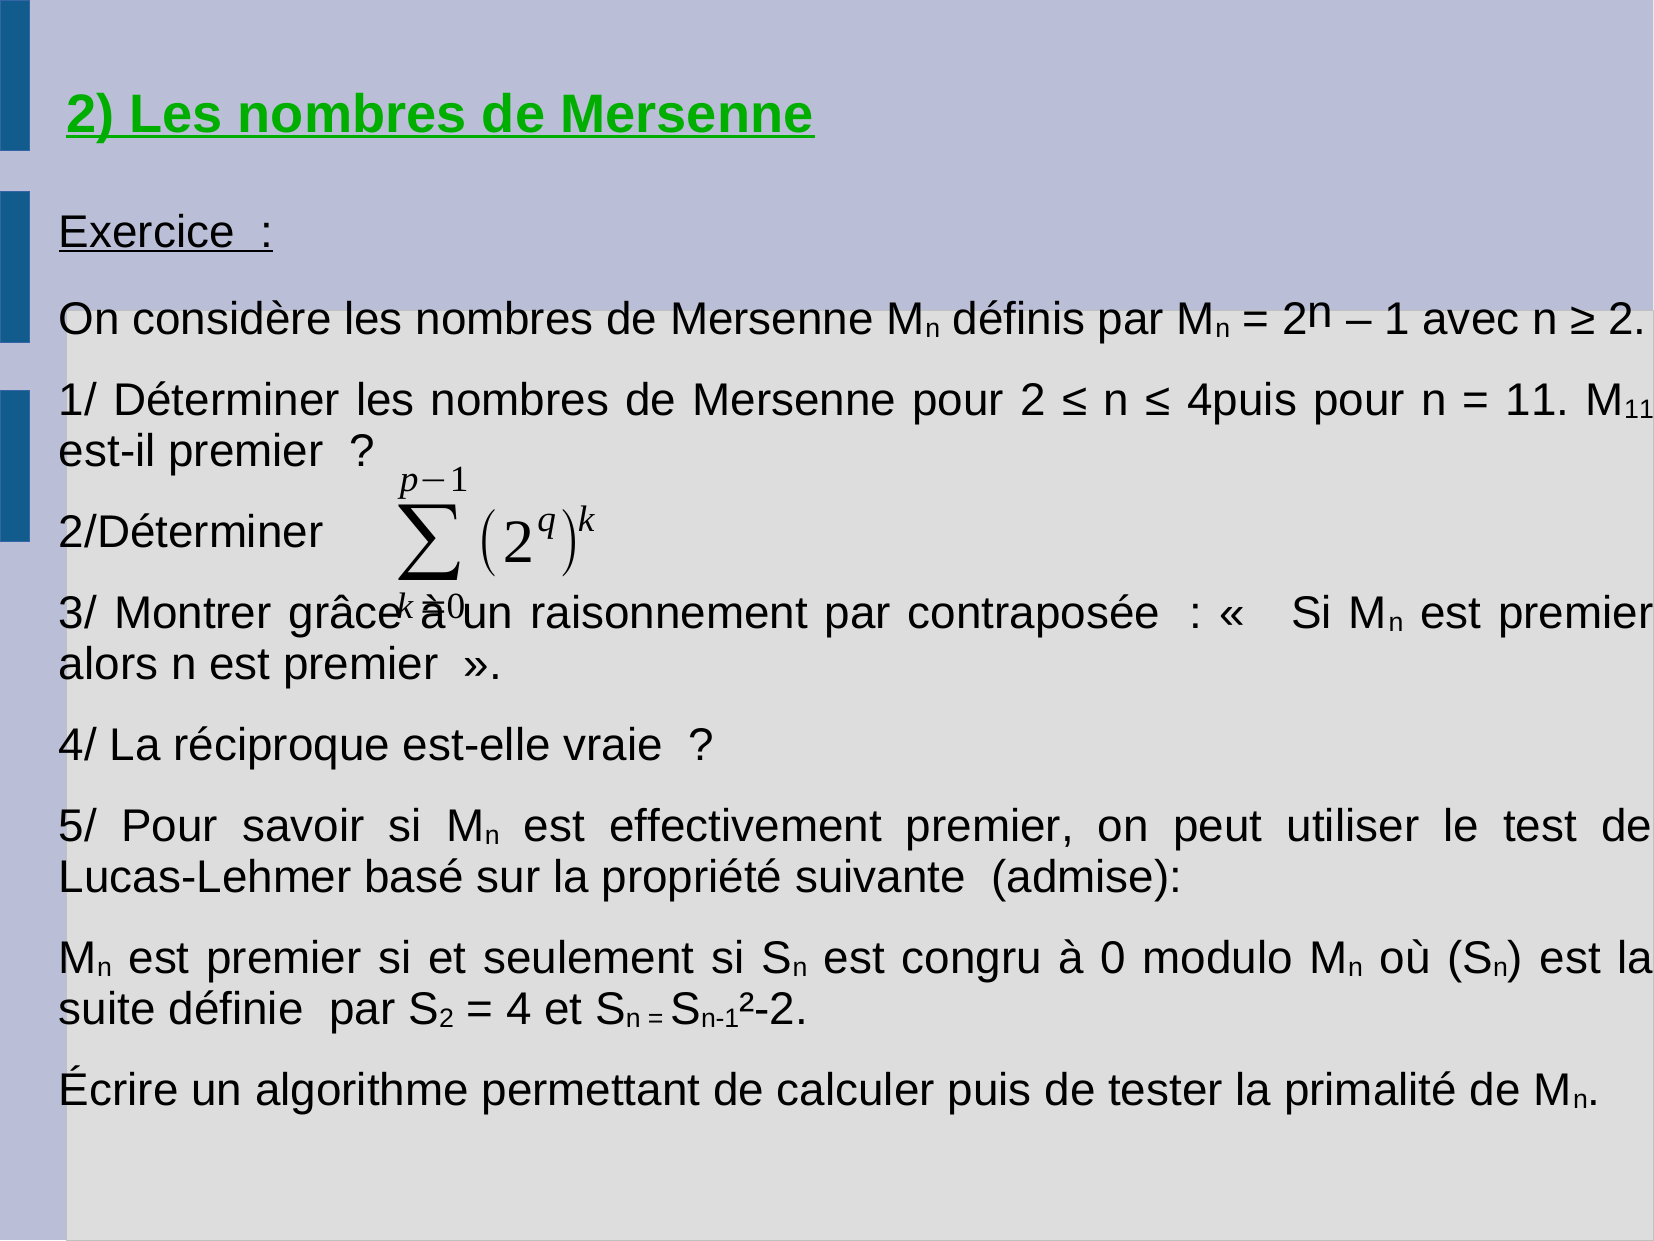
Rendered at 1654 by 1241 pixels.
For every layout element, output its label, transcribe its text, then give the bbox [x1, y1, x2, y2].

text_box 2) Les nombres de Mersenne [66, 82, 815, 145]
list Exercice : On considère les nombres de Mersenne Mn définis par Mn = 2n – 1 avec n ≥ 2. 1/ Déterminer les nombres de Mersenne pour 2 ≤ n ≤ 4puis pour n = 11. M11 est-il premier ? 2/Déterminer 3/ Montrer grâce à un raisonnement par contraposée : « Si Mn est premier alors n est premier ». 4/ La réciproque est-elle vraie ? 5/ Pour savoir si Mn est effectivement premier, on peut utiliser le test de Lucas-Lehmer basé sur la propriété suivante (admise): Mn est premier si et seulement si Sn est congru à 0 modulo Mn où (Sn) est la suite définie par S2 = 4 et Sn = Sn-1²-2. Écrire un algorithme permettant de calculer puis de tester la primalité de Mn. [59, 205, 1654, 1217]
chart [377, 457, 615, 626]
